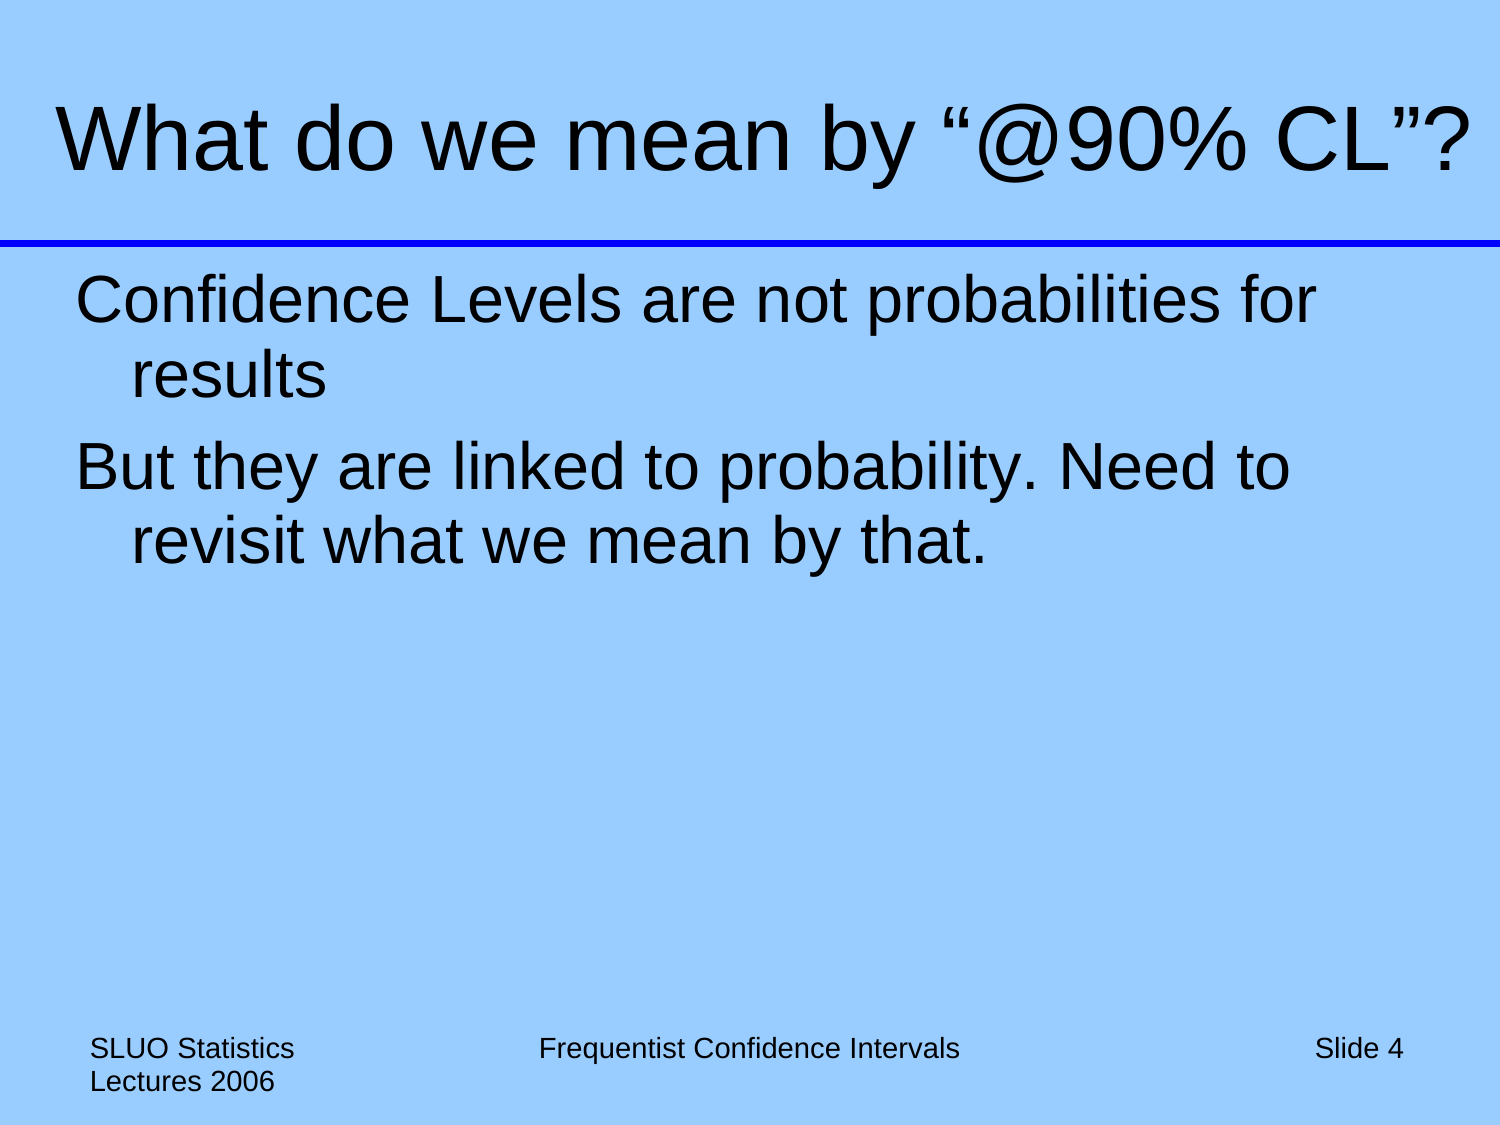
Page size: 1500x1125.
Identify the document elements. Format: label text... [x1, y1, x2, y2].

title What do we mean by “@90% CL”? [29, 45, 1500, 233]
list Confidence Levels are not probabilities for results But they are linked to probability. Need to revisit what we mean by that. [75, 262, 1426, 1006]
